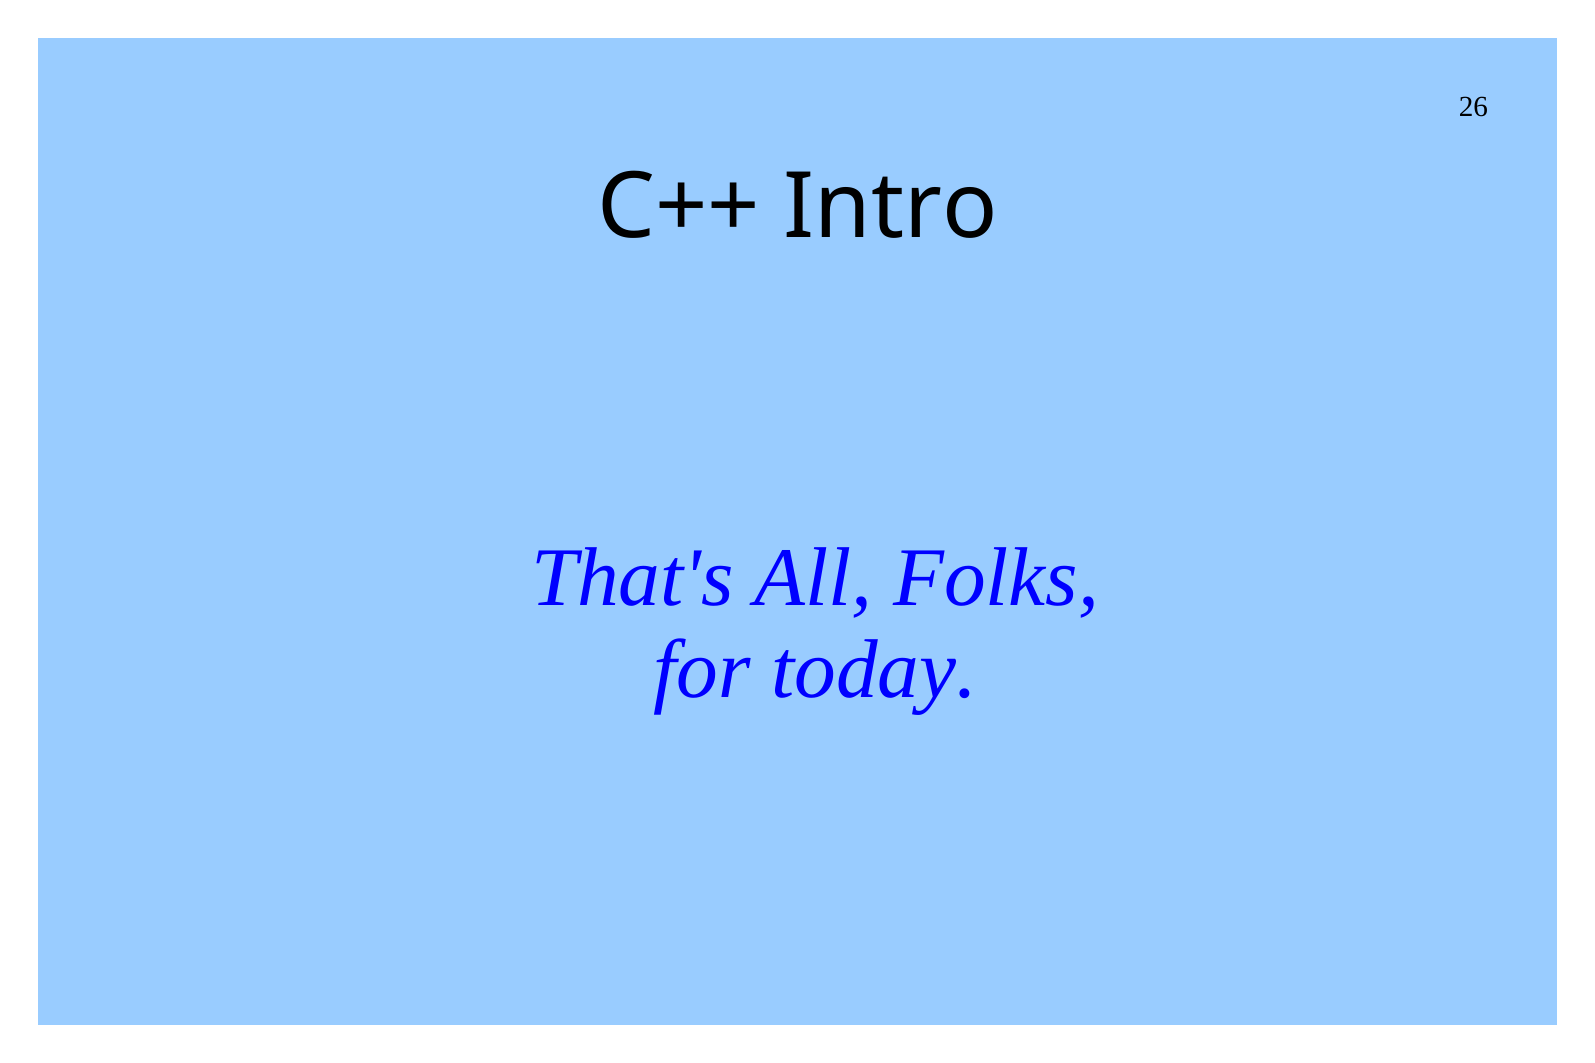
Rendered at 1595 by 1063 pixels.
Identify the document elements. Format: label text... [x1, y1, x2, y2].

subtitle That's All, Folks, for today. [149, 312, 1447, 935]
title C++ Intro [149, 119, 1447, 285]
